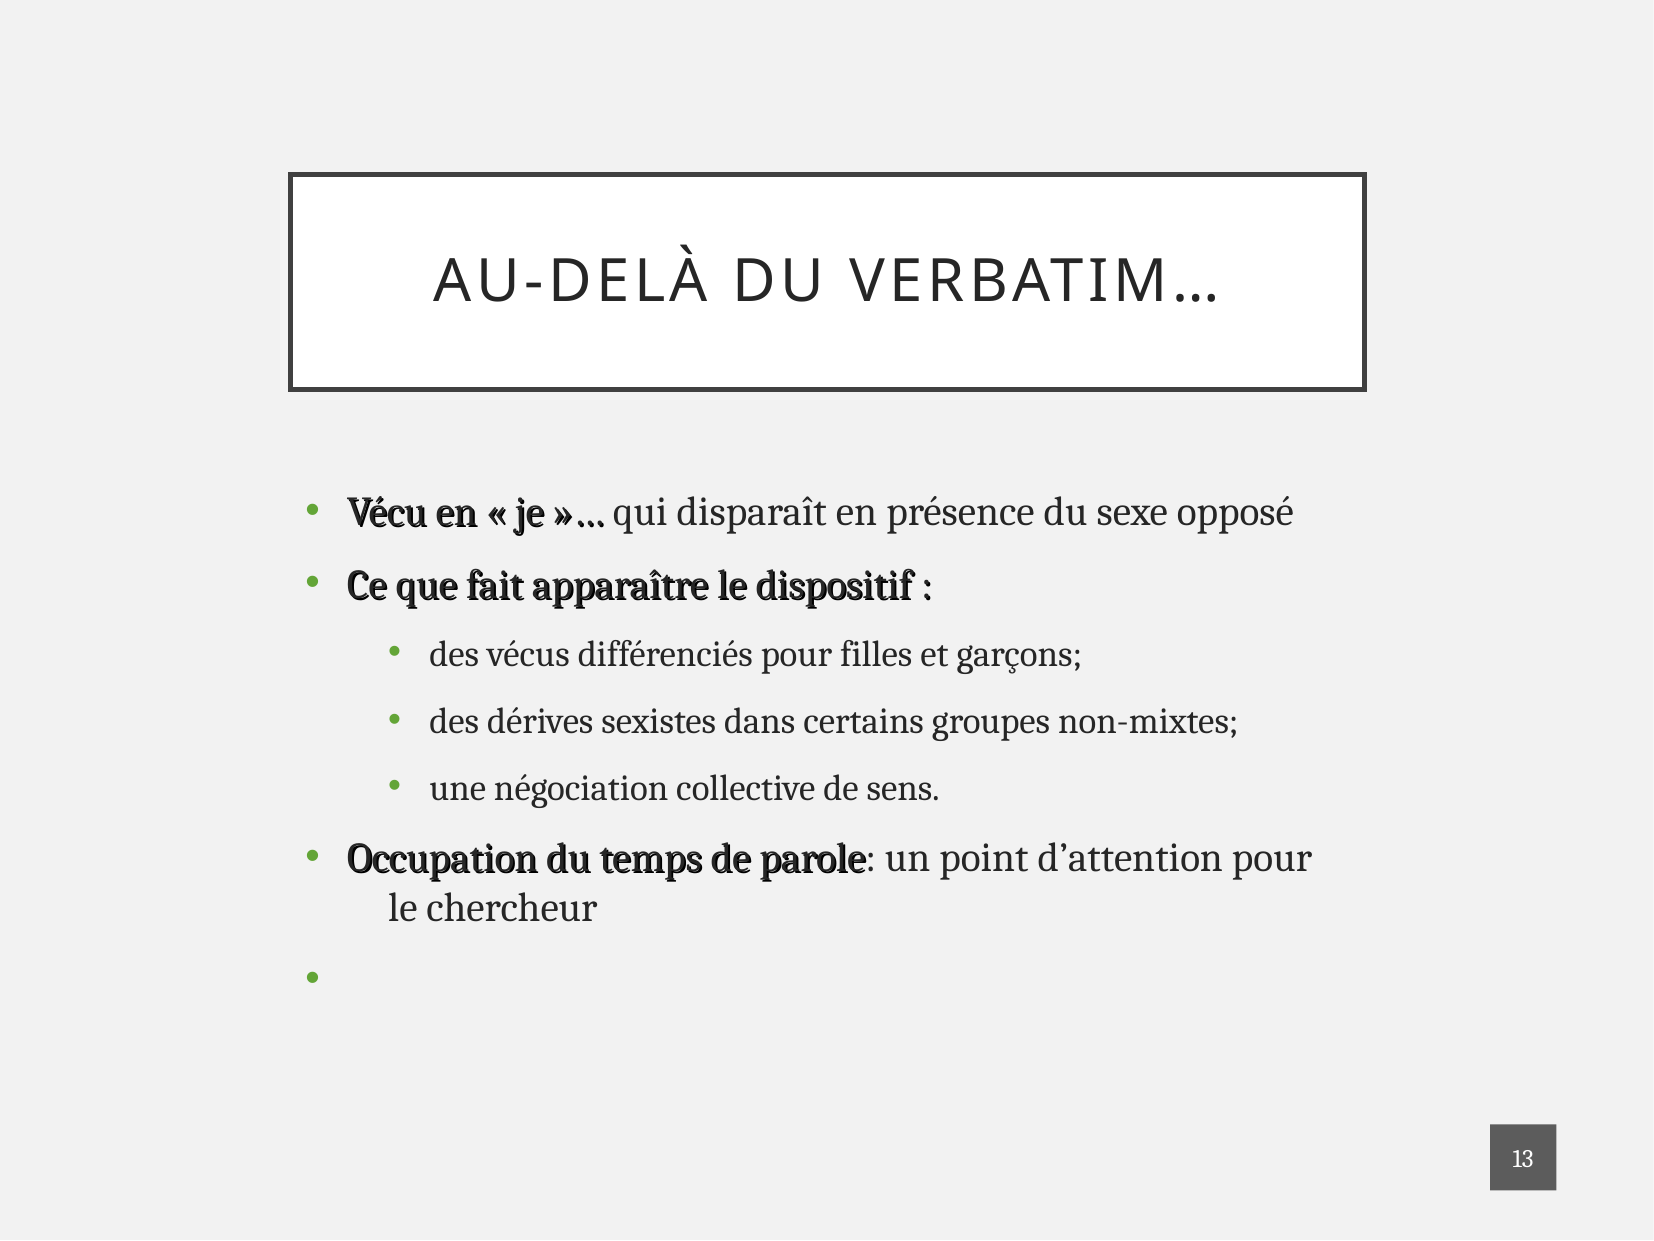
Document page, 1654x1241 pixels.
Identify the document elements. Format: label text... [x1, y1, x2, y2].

list Vécu en « je »… qui disparaît en présence du sexe opposé Ce que fait apparaître le dispositif : des vécus différenciés pour filles et garçons; des dérives sexistes dans certains groupes non-mixtes; une négociation collective de sens. Occupation du temps de parole: un point d’attention pour le chercheur [290, 477, 1365, 1038]
title Au-delà du verbatim… [290, 174, 1365, 390]
text_box [1490, 1124, 1557, 1191]
